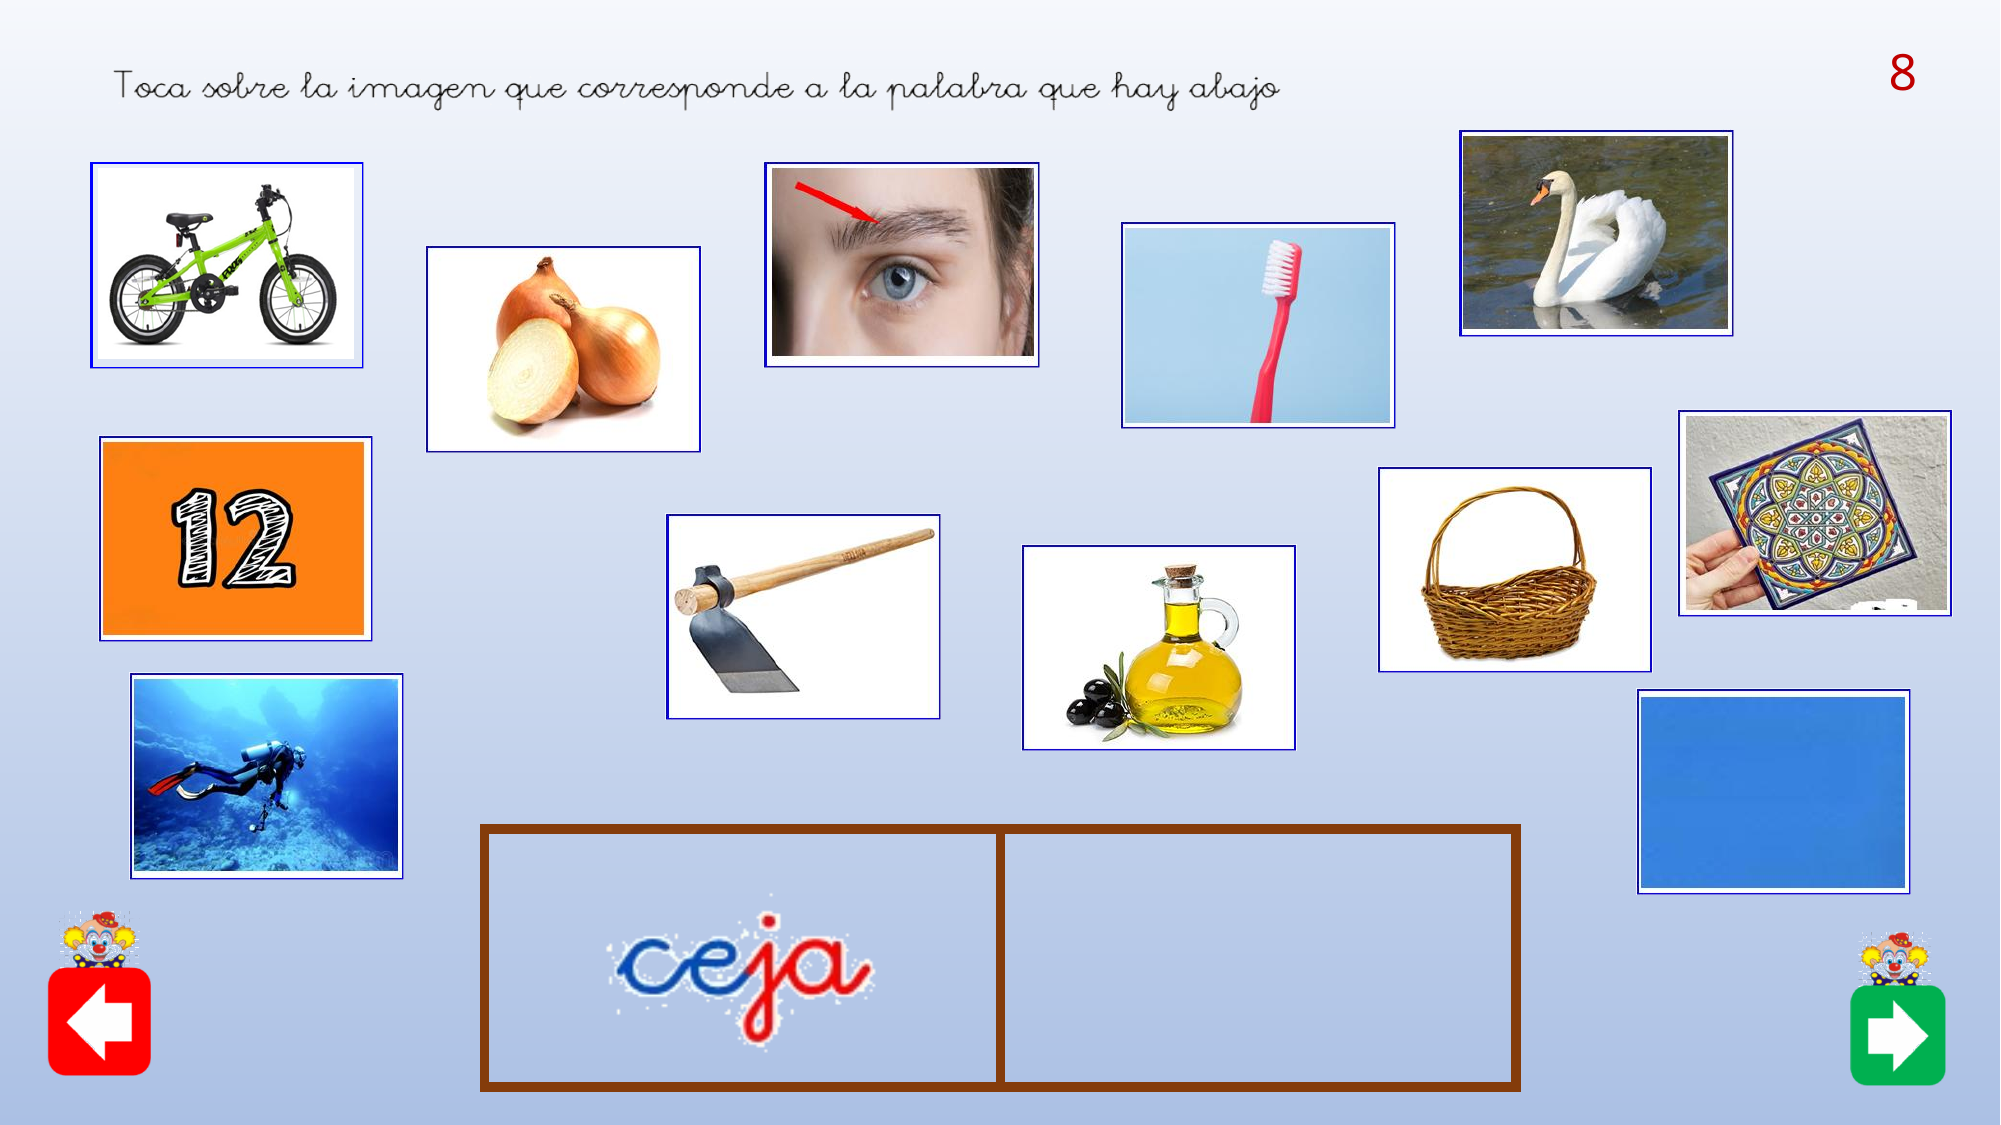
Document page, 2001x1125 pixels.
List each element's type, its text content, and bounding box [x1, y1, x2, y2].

text_box 8 [1859, 32, 1946, 108]
picture [1636, 688, 1911, 895]
picture [106, 57, 1494, 115]
picture [518, 854, 968, 1068]
picture [129, 672, 404, 880]
picture [47, 910, 151, 1076]
picture [425, 245, 702, 453]
picture [98, 435, 373, 642]
picture [1458, 129, 1734, 337]
picture [89, 161, 364, 369]
picture [1850, 931, 1946, 1086]
picture [665, 513, 941, 720]
picture [1677, 409, 1953, 617]
picture [1377, 466, 1653, 673]
picture [1120, 221, 1396, 429]
picture [763, 161, 1040, 368]
picture [1021, 544, 1297, 751]
